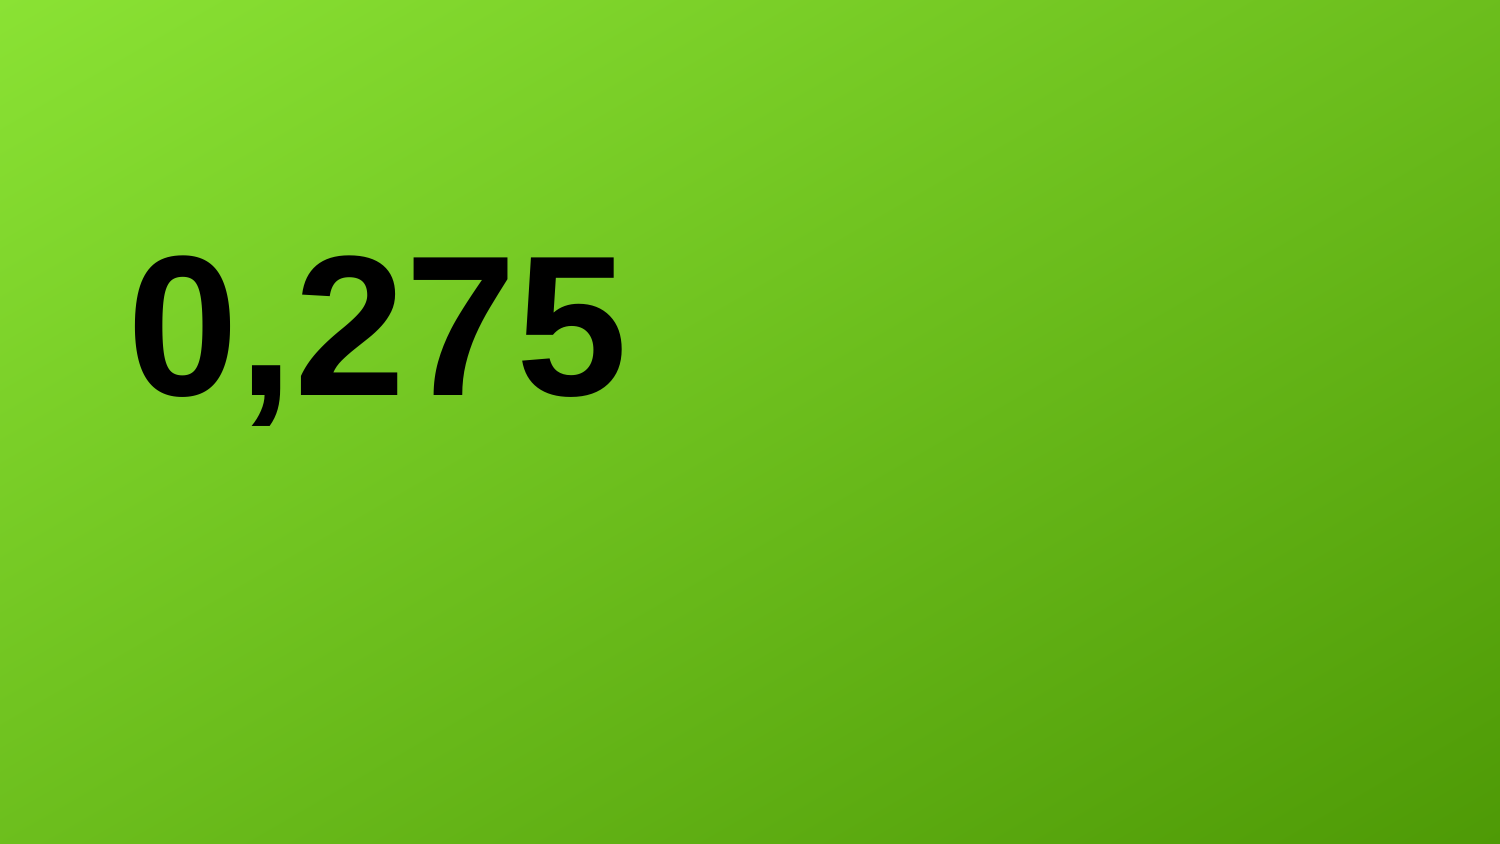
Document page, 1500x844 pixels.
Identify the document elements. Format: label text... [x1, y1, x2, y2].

title 0,275 [112, 259, 1388, 451]
